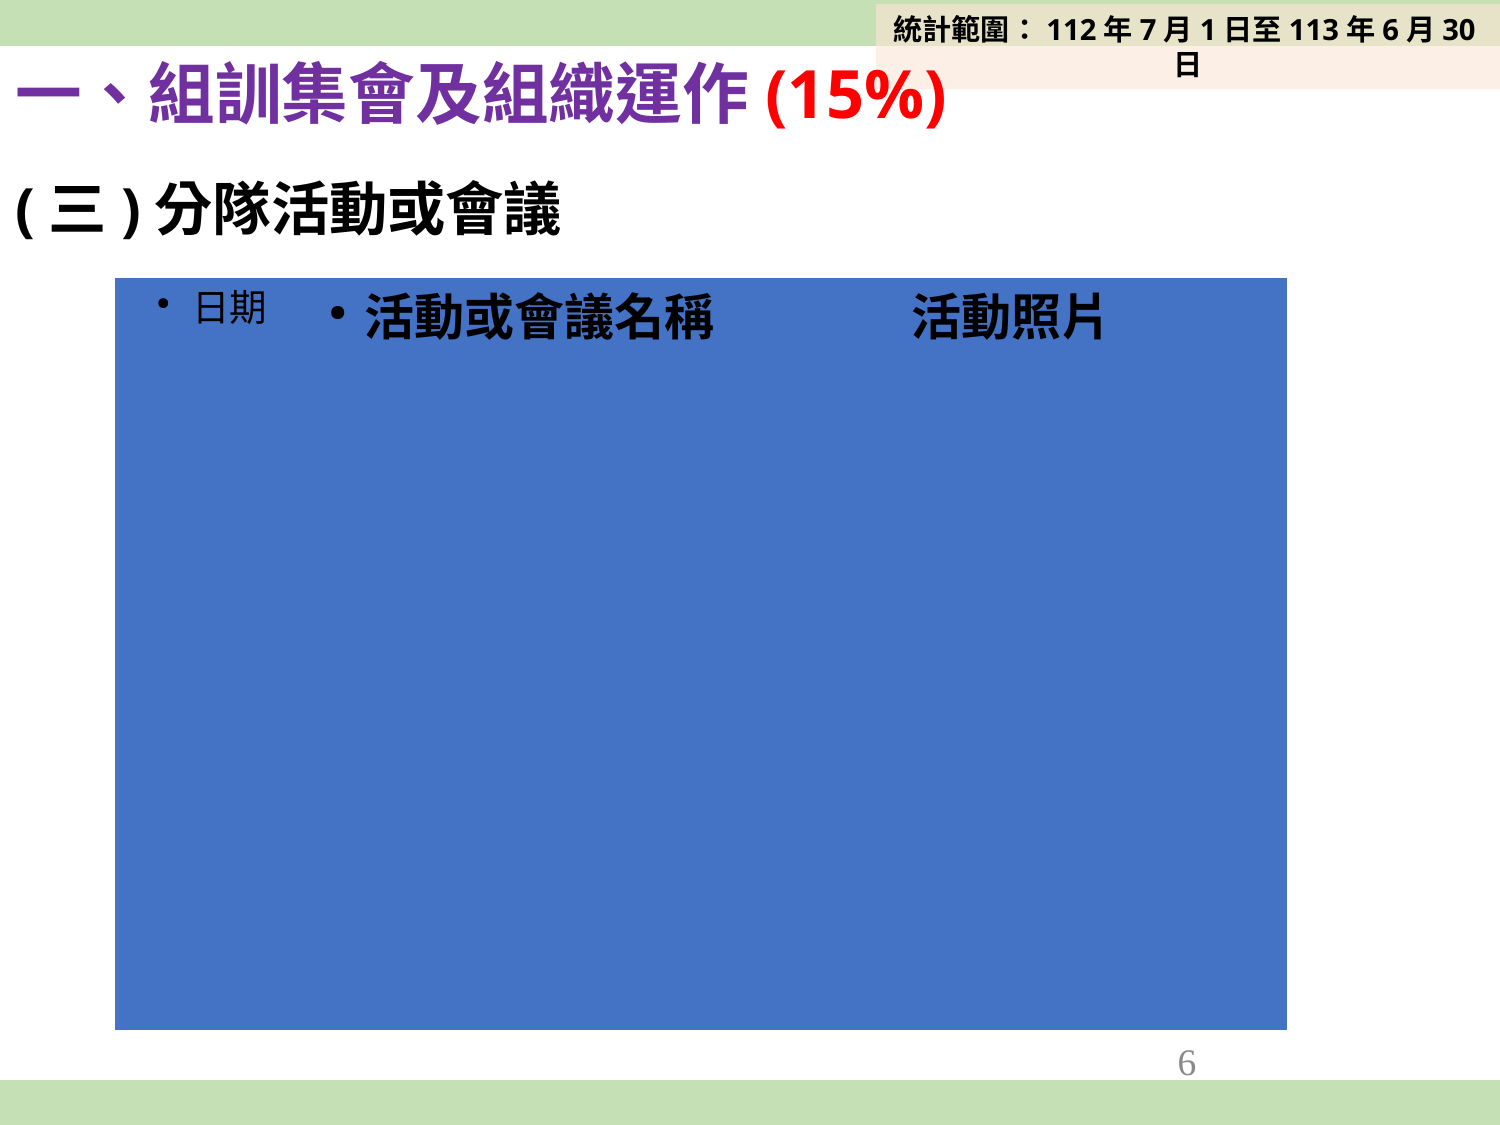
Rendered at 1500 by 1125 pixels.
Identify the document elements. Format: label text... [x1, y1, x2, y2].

text_box 一、組訓集會及組織運作(15%) [0, 53, 1062, 161]
table_cell [735, 355, 1287, 663]
text_box (三)分隊活動或會議 [0, 164, 814, 251]
table_cell [115, 663, 309, 1030]
table_header 活動或會議名稱 [309, 278, 735, 355]
table_cell [735, 663, 1287, 1030]
table_cell [309, 355, 735, 663]
table_cell [309, 663, 735, 1030]
text_box 6 [1162, 1030, 1500, 1091]
table_header 日期 [115, 278, 309, 355]
table_cell [115, 355, 309, 663]
table_header 活動照片 [735, 278, 1287, 355]
